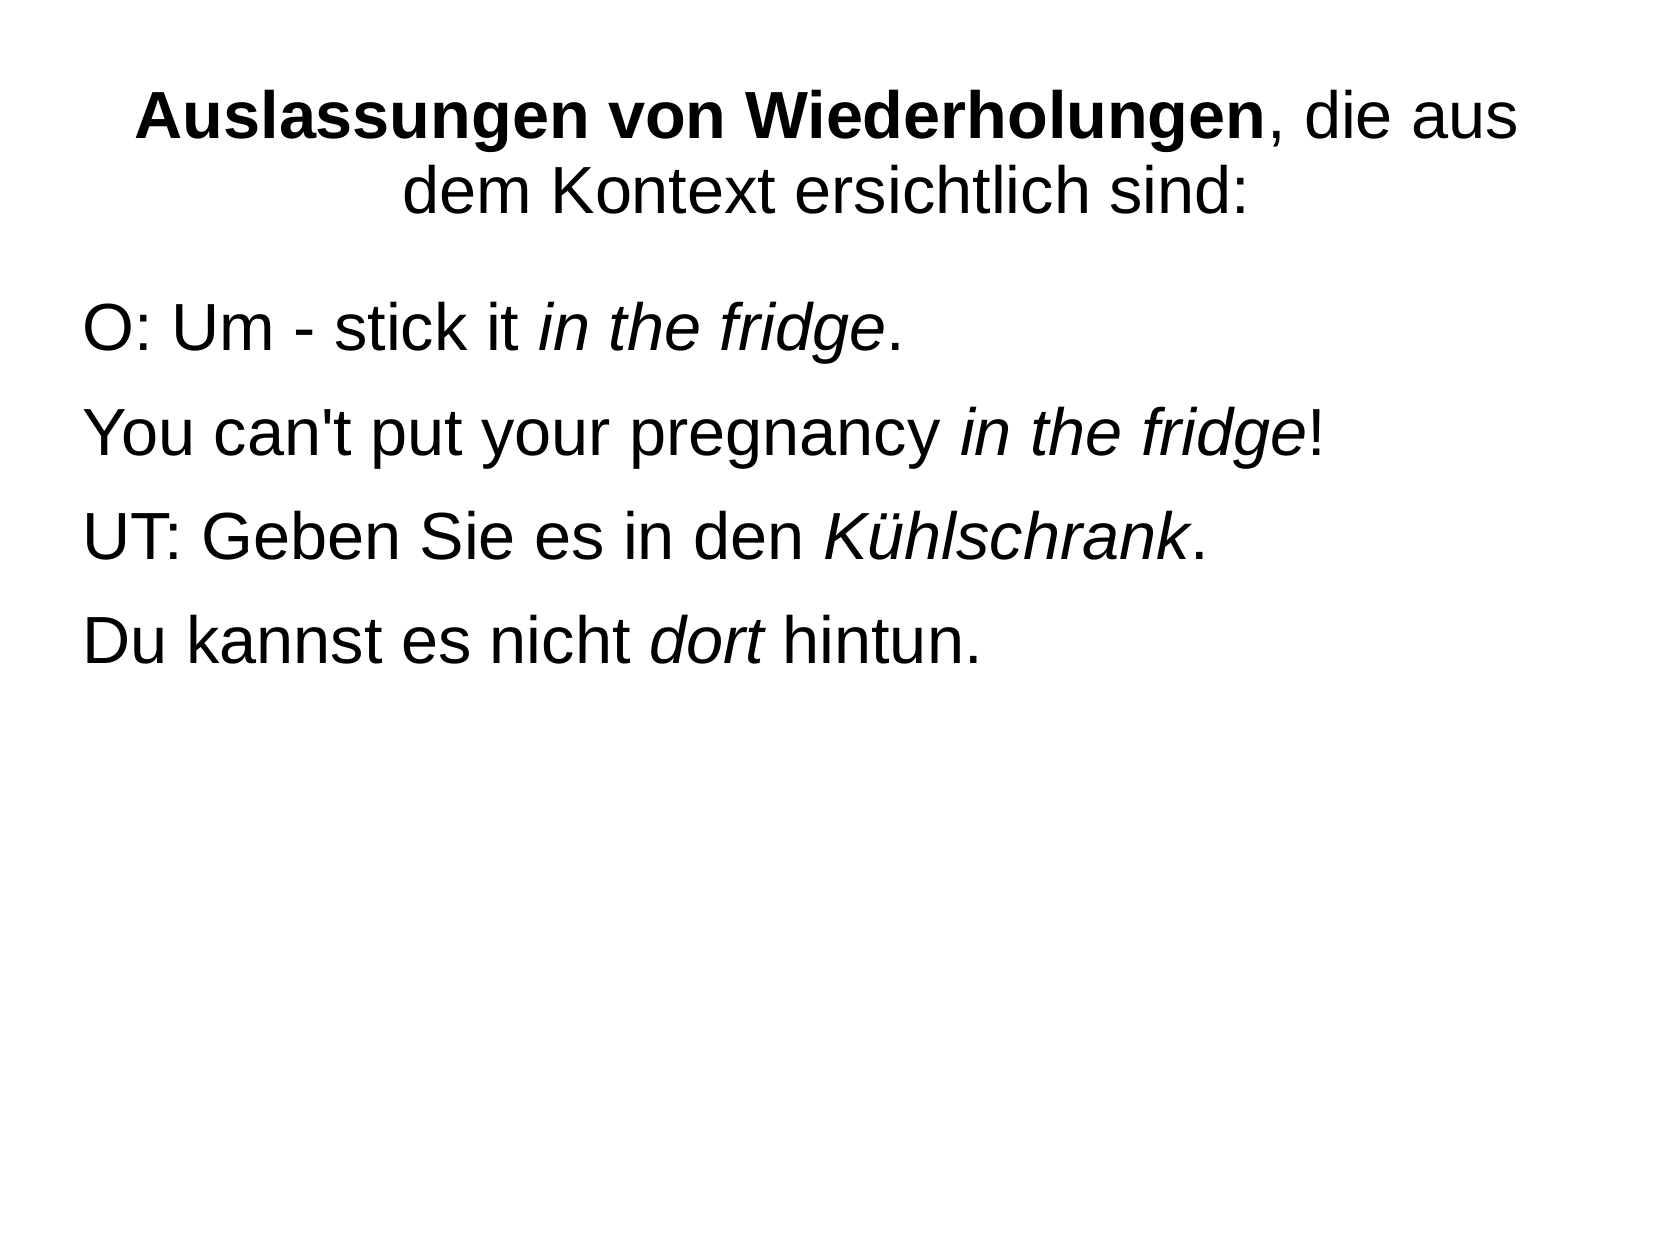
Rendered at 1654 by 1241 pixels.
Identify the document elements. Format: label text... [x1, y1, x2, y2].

list O: Um - stick it in the fridge. You can't put your pregnancy in the fridge! UT: Geben Sie es in den Kühlschrank. Du kannst es nicht dort hintun. [82, 290, 1571, 1010]
title Auslassungen von Wiederholungen, die aus dem Kontext ersichtlich sind: [82, 49, 1571, 257]
